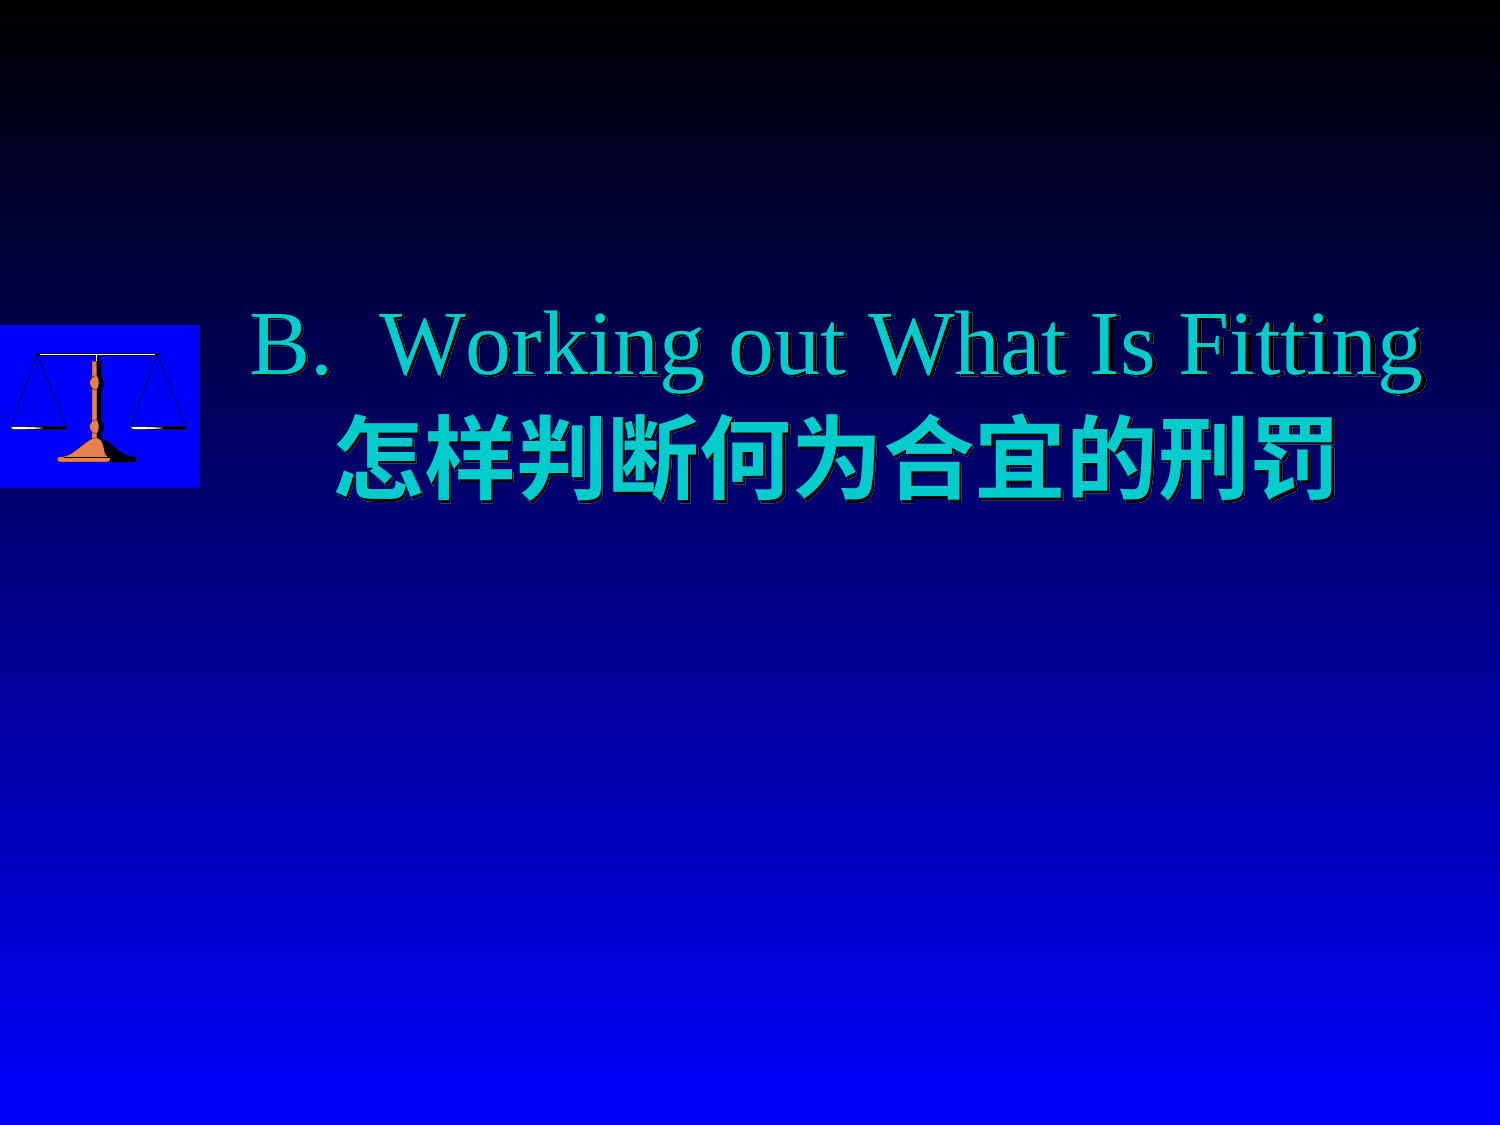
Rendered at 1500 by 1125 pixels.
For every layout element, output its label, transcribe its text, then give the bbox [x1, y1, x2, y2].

title B. Working out What Is Fitting 怎样判断何为合宜的刑罚 [205, 294, 1469, 519]
